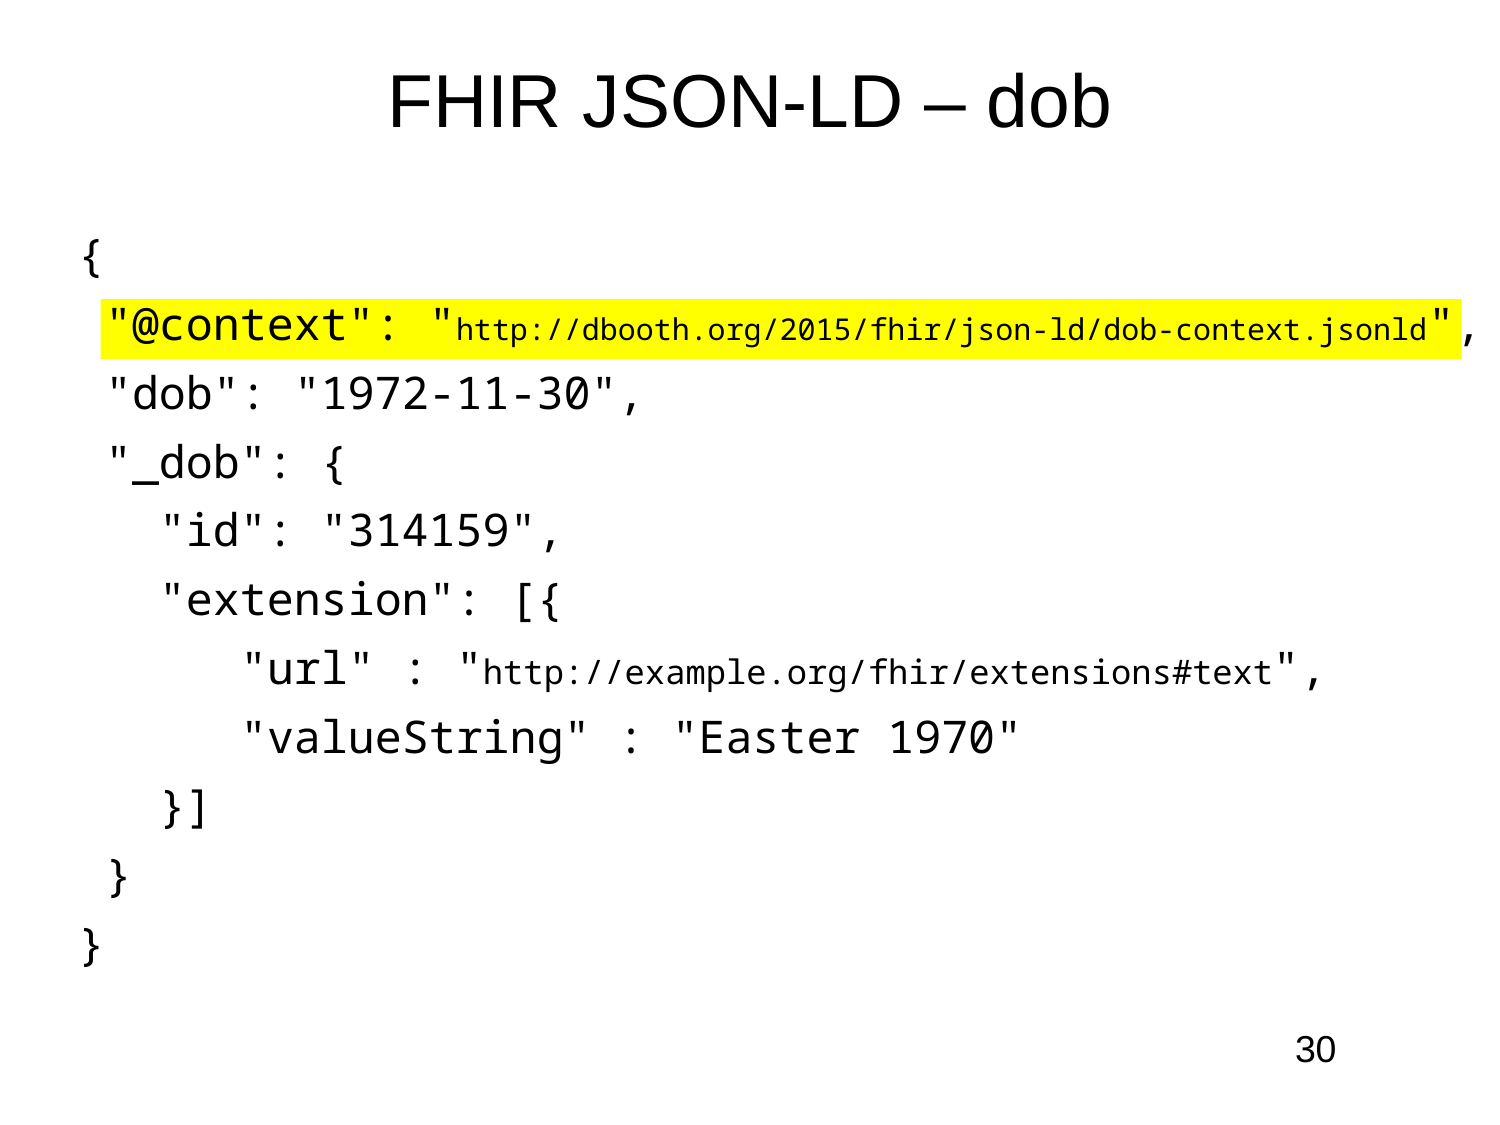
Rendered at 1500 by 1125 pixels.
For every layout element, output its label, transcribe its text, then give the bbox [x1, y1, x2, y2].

list { "@context": "http://dbooth.org/2015/fhir/json-ld/dob-context.jsonld", "dob": "1972-11-30", "_dob": { "id": "314159", "extension": [{ "url" : "http://example.org/fhir/extensions#text", "valueString" : "Easter 1970" }] } } [77, 226, 1497, 1029]
title FHIR JSON-LD – dob [75, 3, 1425, 192]
